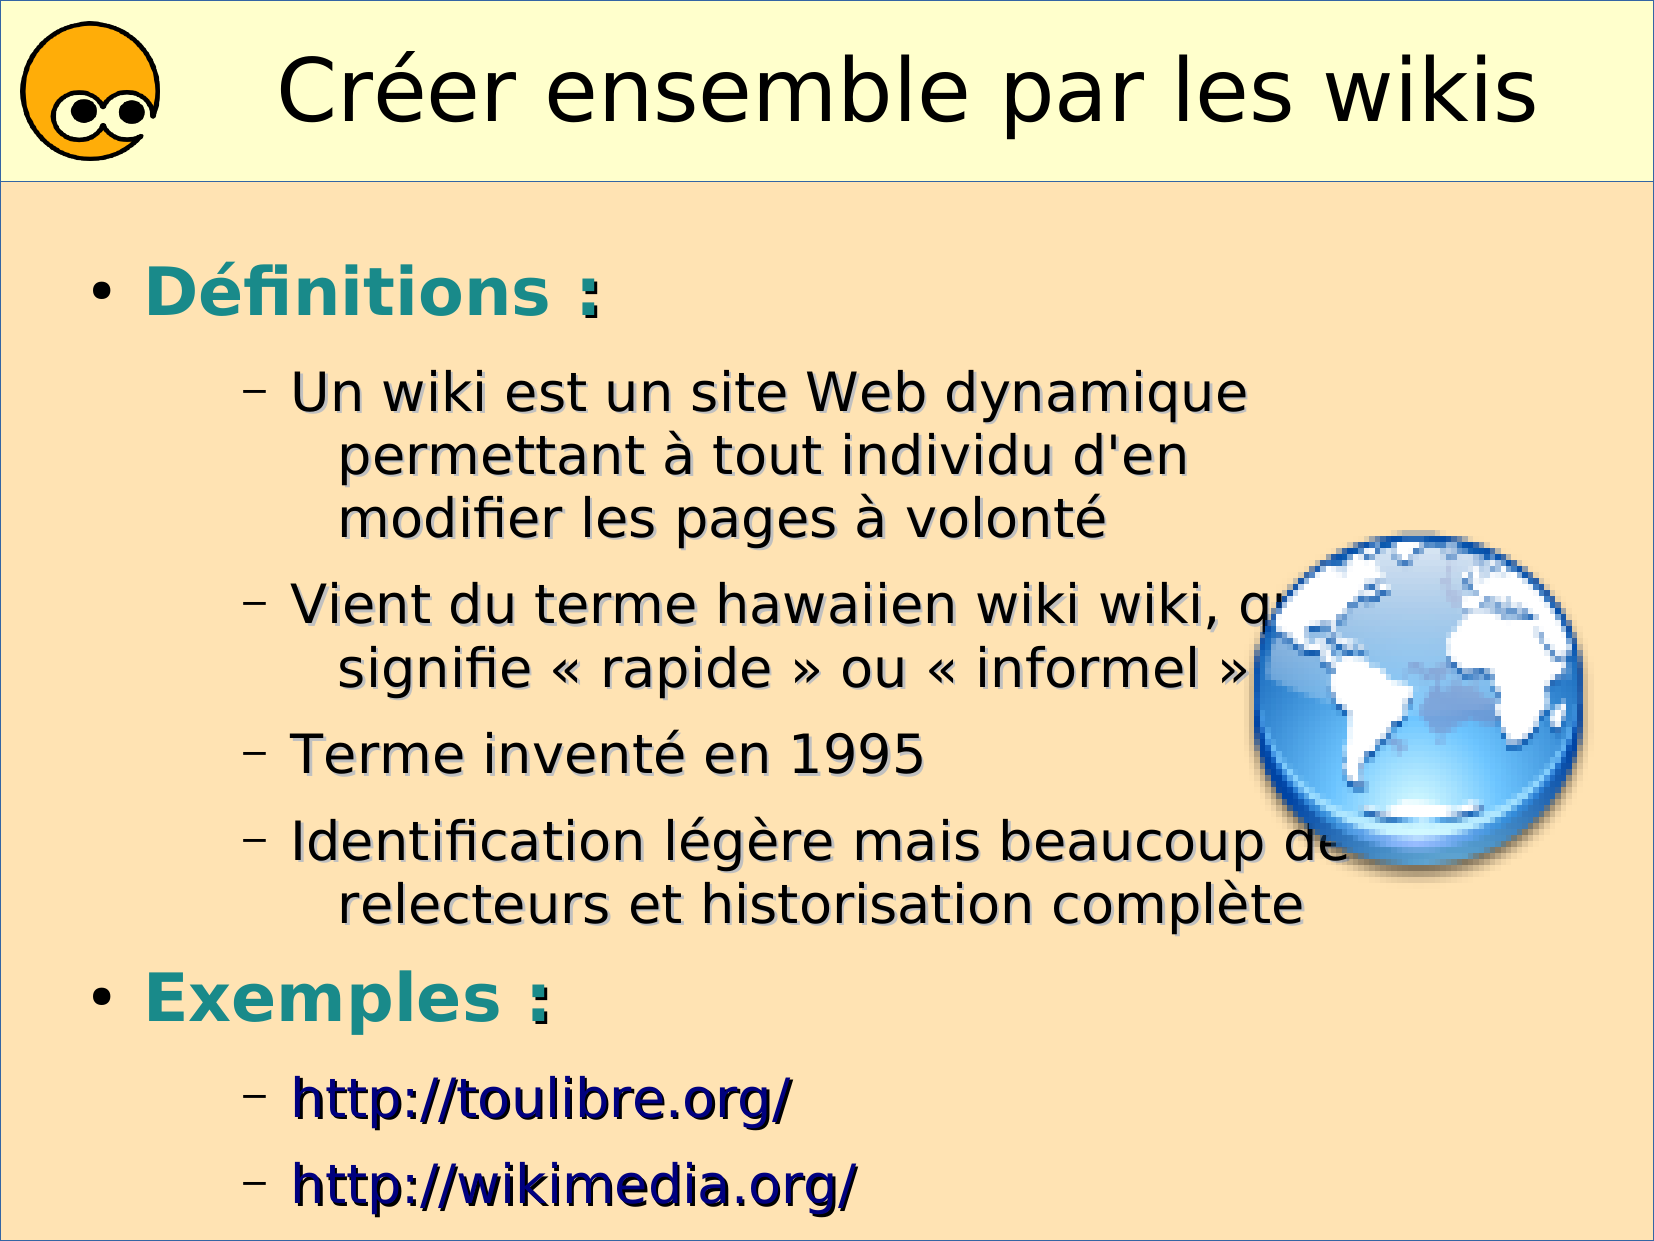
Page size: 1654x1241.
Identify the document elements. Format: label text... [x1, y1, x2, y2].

title Créer ensemble par les wikis [162, 29, 1654, 153]
picture [20, 21, 160, 161]
picture [1244, 525, 1594, 907]
list Définitions : Un wiki est un site Web dynamique permettant à tout individu d'en modifier les pages à volonté Vient du terme hawaiien wiki wiki, qui signifie « rapide » ou « informel » Terme inventé en 1995 Identification légère mais beaucoup de relecteurs et historisation complète Exemples : http://toulibre.org/ http://wikimedia.org/ [54, 253, 1373, 1217]
